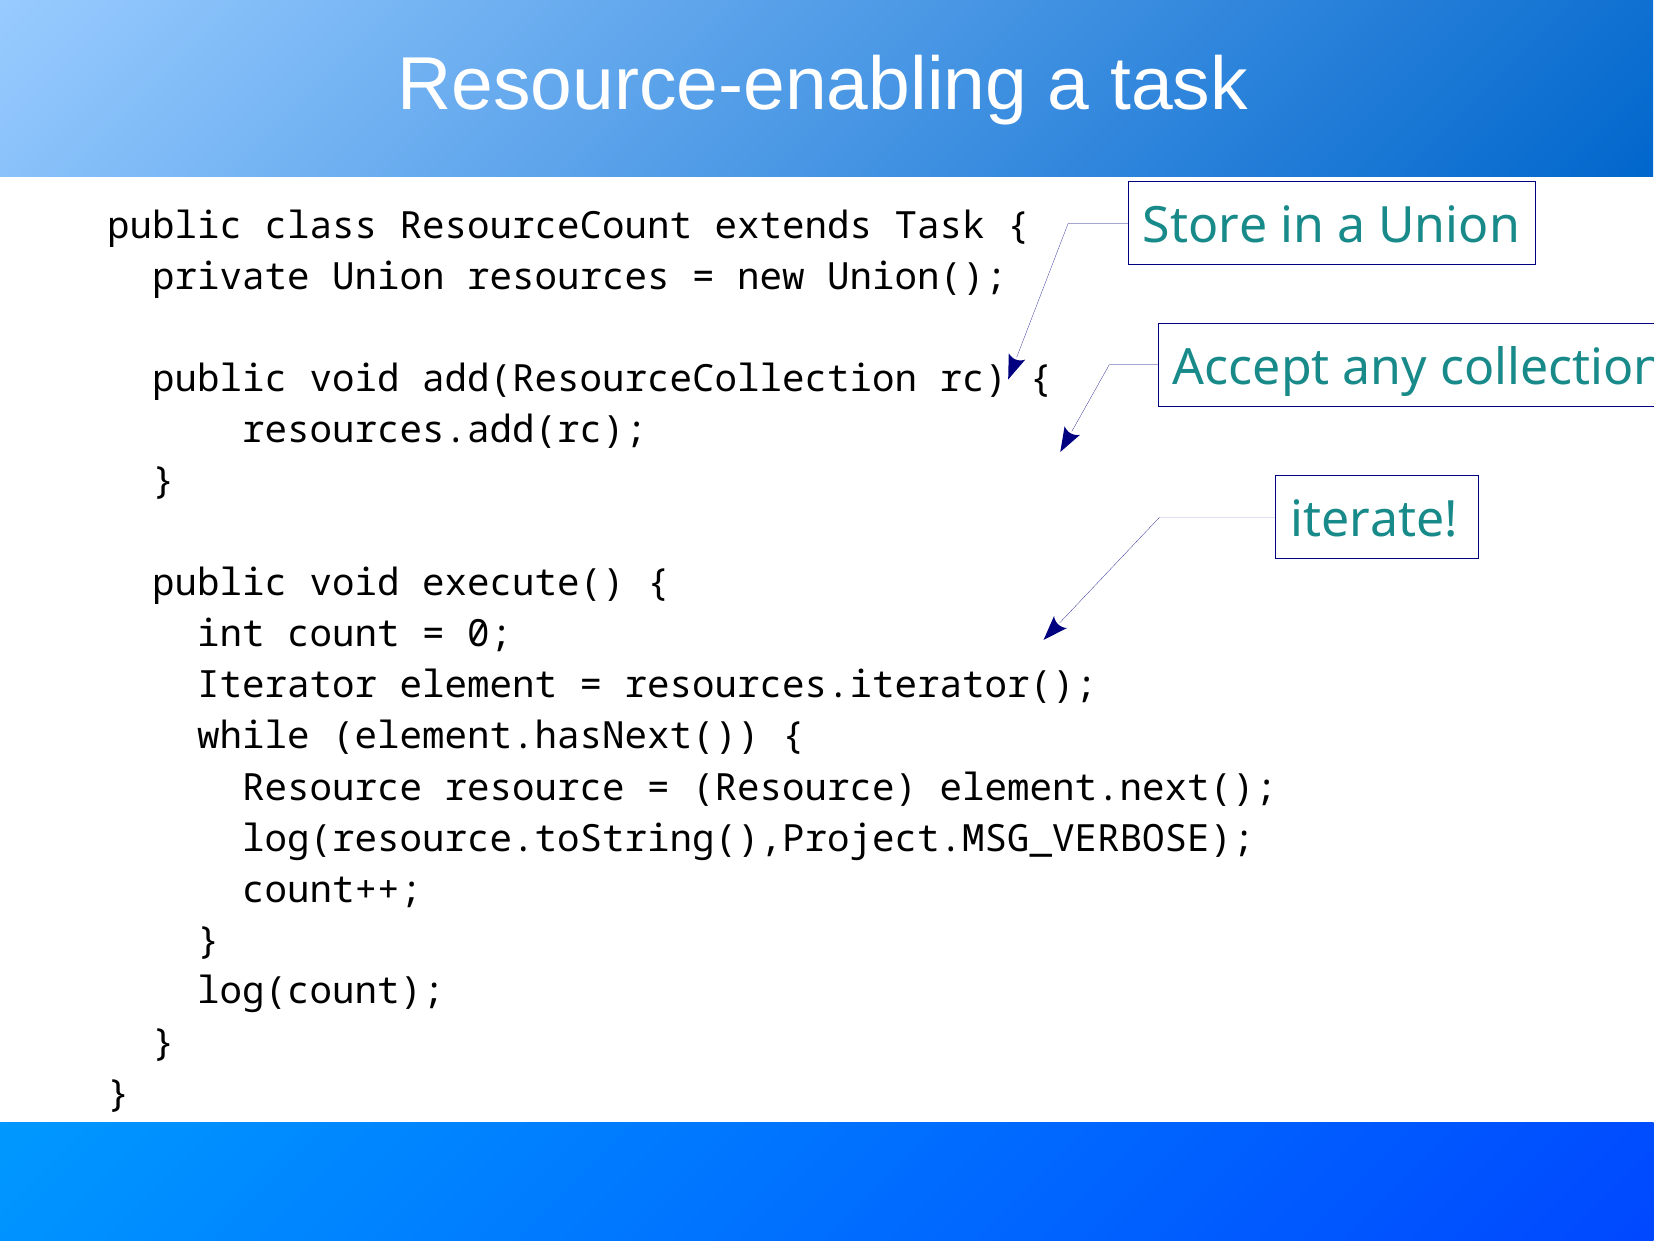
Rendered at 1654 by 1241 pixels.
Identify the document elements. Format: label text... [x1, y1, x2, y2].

text_box Store in a Union [1128, 181, 1536, 265]
text_box iterate! [1275, 475, 1479, 559]
title Resource-enabling a task [78, 13, 1568, 154]
text_box public class ResourceCount extends Task { private Union resources = new Union(); public void add(ResourceCollection rc) { resources.add(rc); } public void execute() { int count = 0; Iterator element = resources.iterator(); while (element.hasNext()) { Resource resource = (Resource) element.next(); log(resource.toString(),Project.MSG_VERBOSE); count++; } log(count); } } [92, 295, 1407, 1021]
text_box Accept any collection [1158, 323, 1654, 407]
